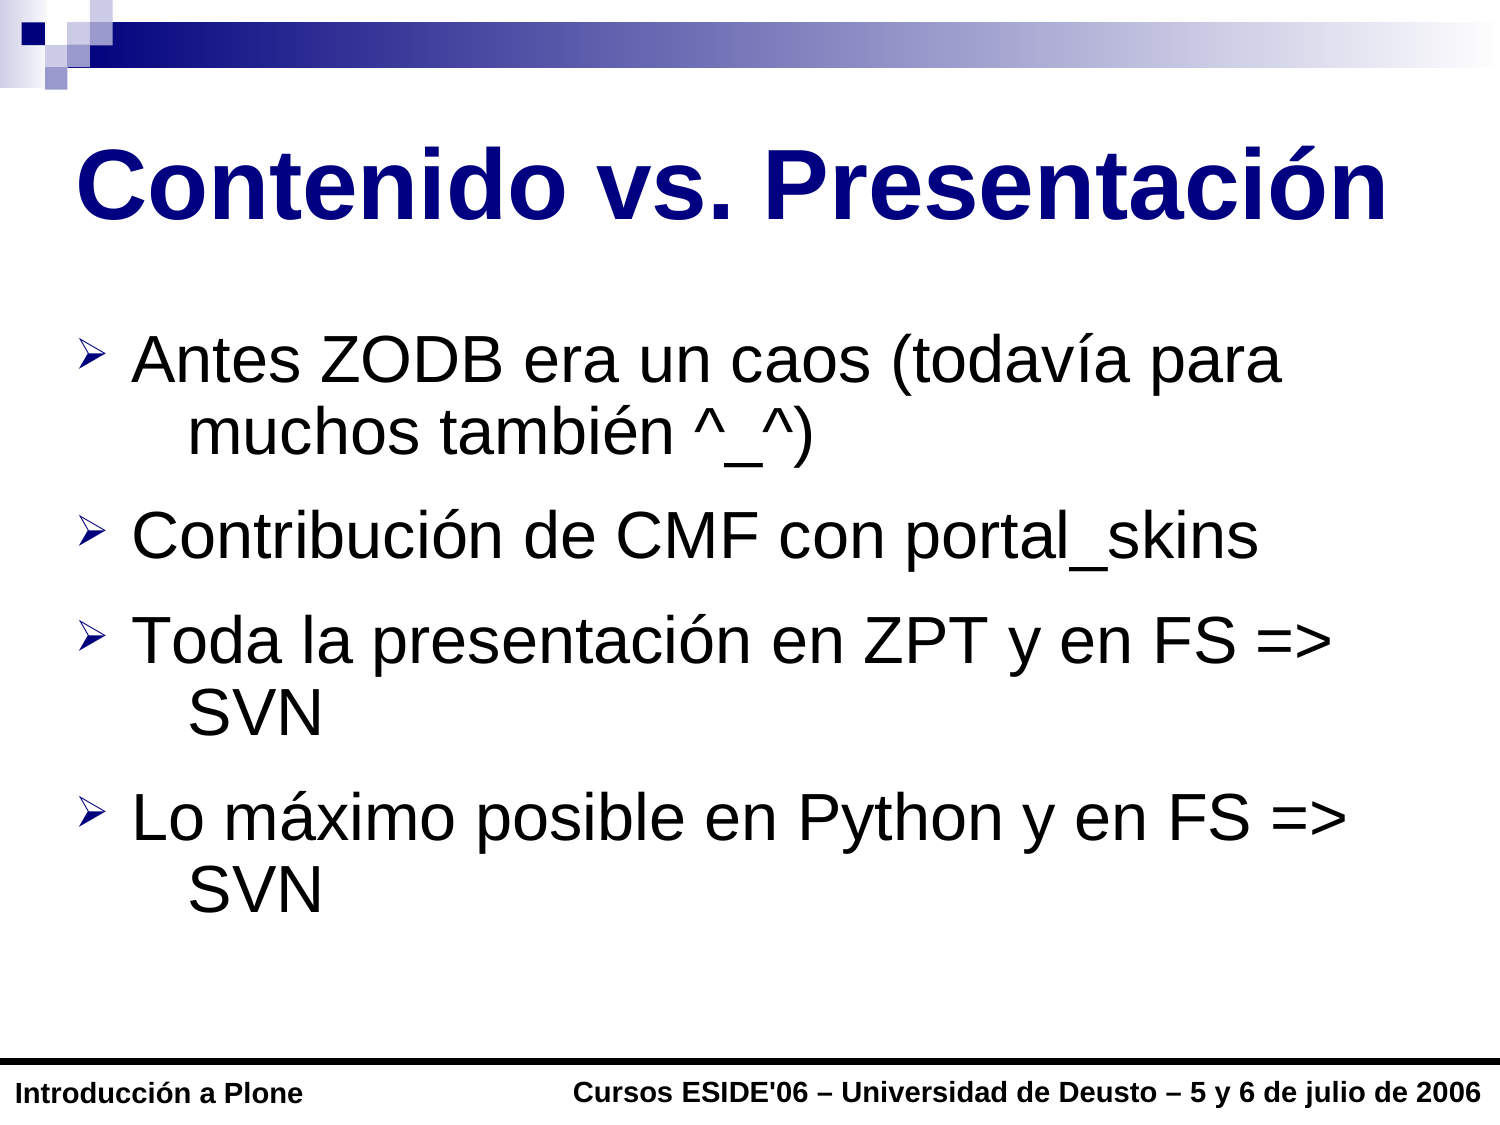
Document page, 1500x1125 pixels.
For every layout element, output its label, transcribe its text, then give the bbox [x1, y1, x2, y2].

title Contenido vs. Presentación [75, 66, 1426, 309]
list Antes ZODB era un caos (todavía para muchos también ^_^) Contribución de CMF con portal_skins Toda la presentación en ZPT y en FS => SVN Lo máximo posible en Python y en FS => SVN [75, 324, 1426, 1034]
